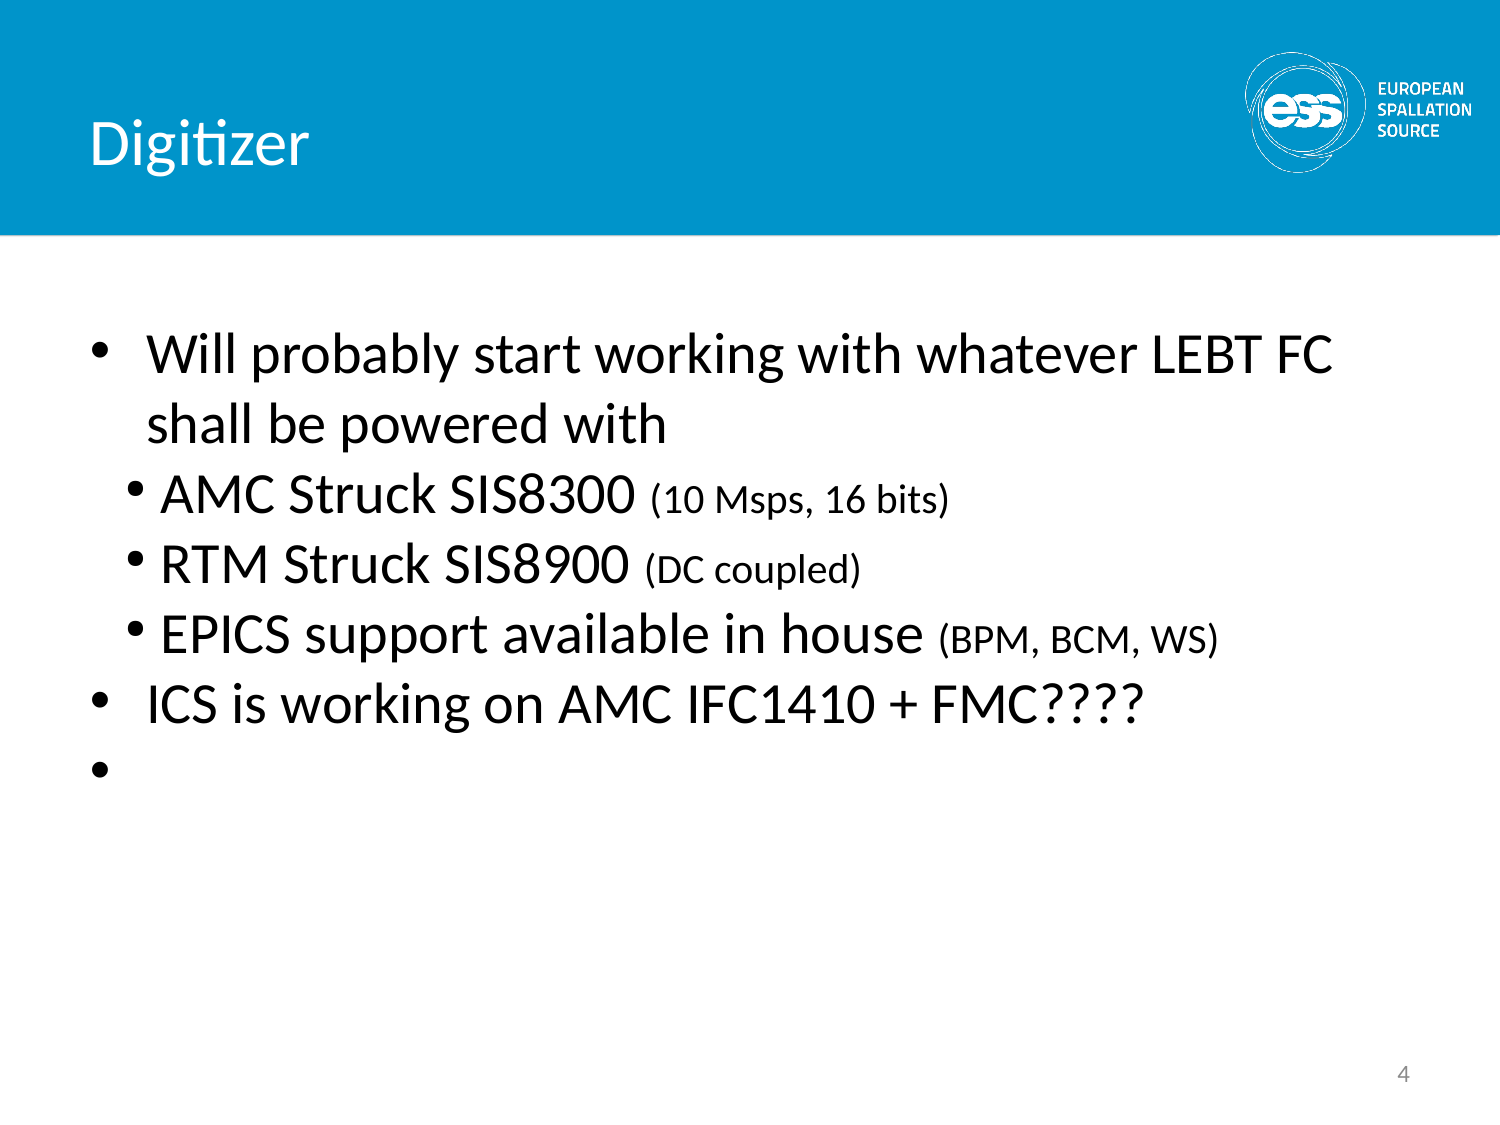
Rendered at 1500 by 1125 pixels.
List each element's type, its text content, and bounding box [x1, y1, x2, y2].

text_box <number> [1074, 1042, 1425, 1103]
text_box Digitizer [75, 45, 1246, 233]
picture [1423, 83, 1430, 94]
picture [1379, 83, 1385, 94]
picture [1443, 86, 1450, 93]
picture [1432, 125, 1438, 136]
picture [1436, 104, 1444, 115]
picture [1264, 94, 1342, 127]
text_box Will probably start working with whatever LEBT FC shall be powered with AMC Struck SIS8300 (10 Msps, 16 bits) RTM Struck SIS8900 (DC coupled) EPICS support available in house (BPM, BCM, WS) ICS is working on AMC IFC1410 + FMC???? [74, 262, 1425, 1005]
picture [1409, 104, 1415, 115]
picture [1422, 125, 1428, 134]
picture [1454, 83, 1458, 94]
picture [1418, 104, 1423, 115]
picture [1400, 83, 1407, 94]
picture [1389, 104, 1393, 115]
picture [1398, 109, 1406, 115]
